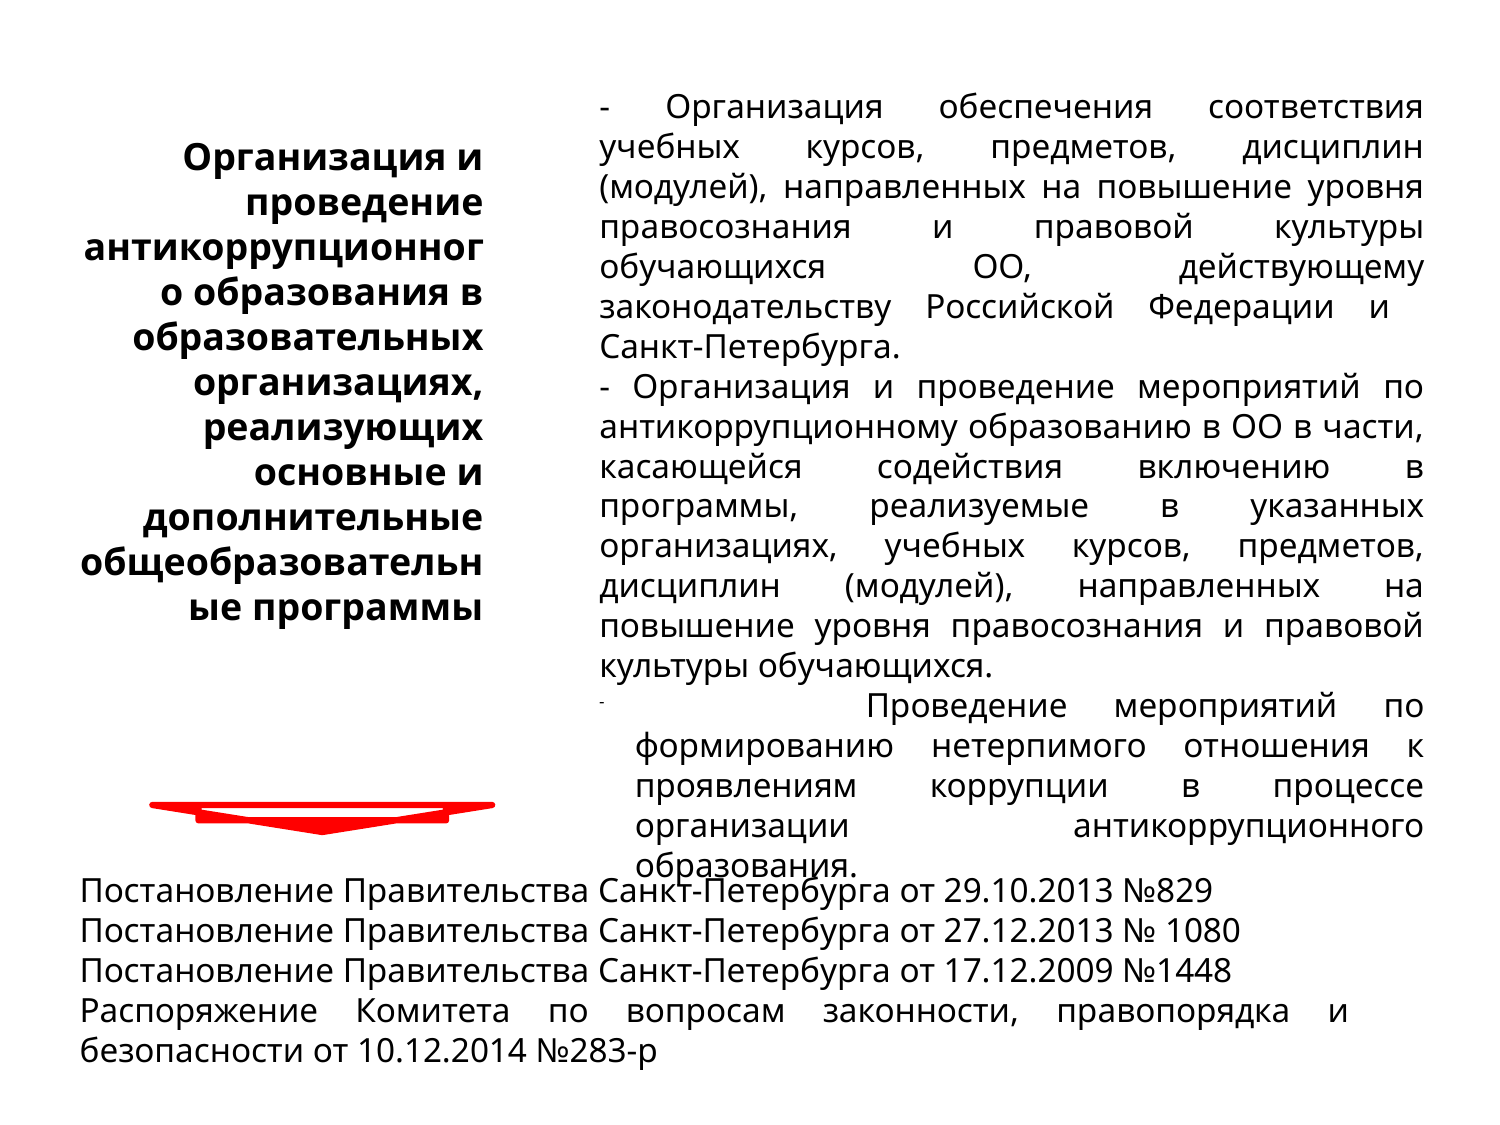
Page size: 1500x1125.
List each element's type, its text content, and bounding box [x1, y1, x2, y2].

text_box [152, 804, 493, 833]
text_box Постановление Правительства Санкт-Петербурга от 29.10.2013 №829 Постановление Правительства Санкт-Петербурга от 27.12.2013 № 1080 Постановление Правительства Санкт-Петербурга от 17.12.2009 №1448 Распоряжение Комитета по вопросам законности, правопорядка и безопасности от 10.12.2014 №283-р [64, 822, 1366, 1077]
text_box Организация и проведение антикоррупционного образования в образовательных организациях, реализующих основные и дополнительные общеобразовательные программы [53, 125, 499, 636]
text_box - Организация обеспечения соответствия учебных курсов, предметов, дисциплин (модулей), направленных на повышение уровня правосознания и правовой культуры обучающихся ОО, действующему законодательству Российской Федерации и Санкт-Петербурга. - Организация и проведение мероприятий по антикоррупционному образованию в ОО в части, касающейся содействия включению в программы, реализуемые в указанных организациях, учебных курсов, предметов, дисциплин (модулей), направленных на повышение уровня правосознания и правовой культуры обучающихся. Проведение мероприятий по формированию нетерпимого отношения к проявлениям коррупции в процессе организации антикоррупционного образования. [584, 78, 1441, 937]
